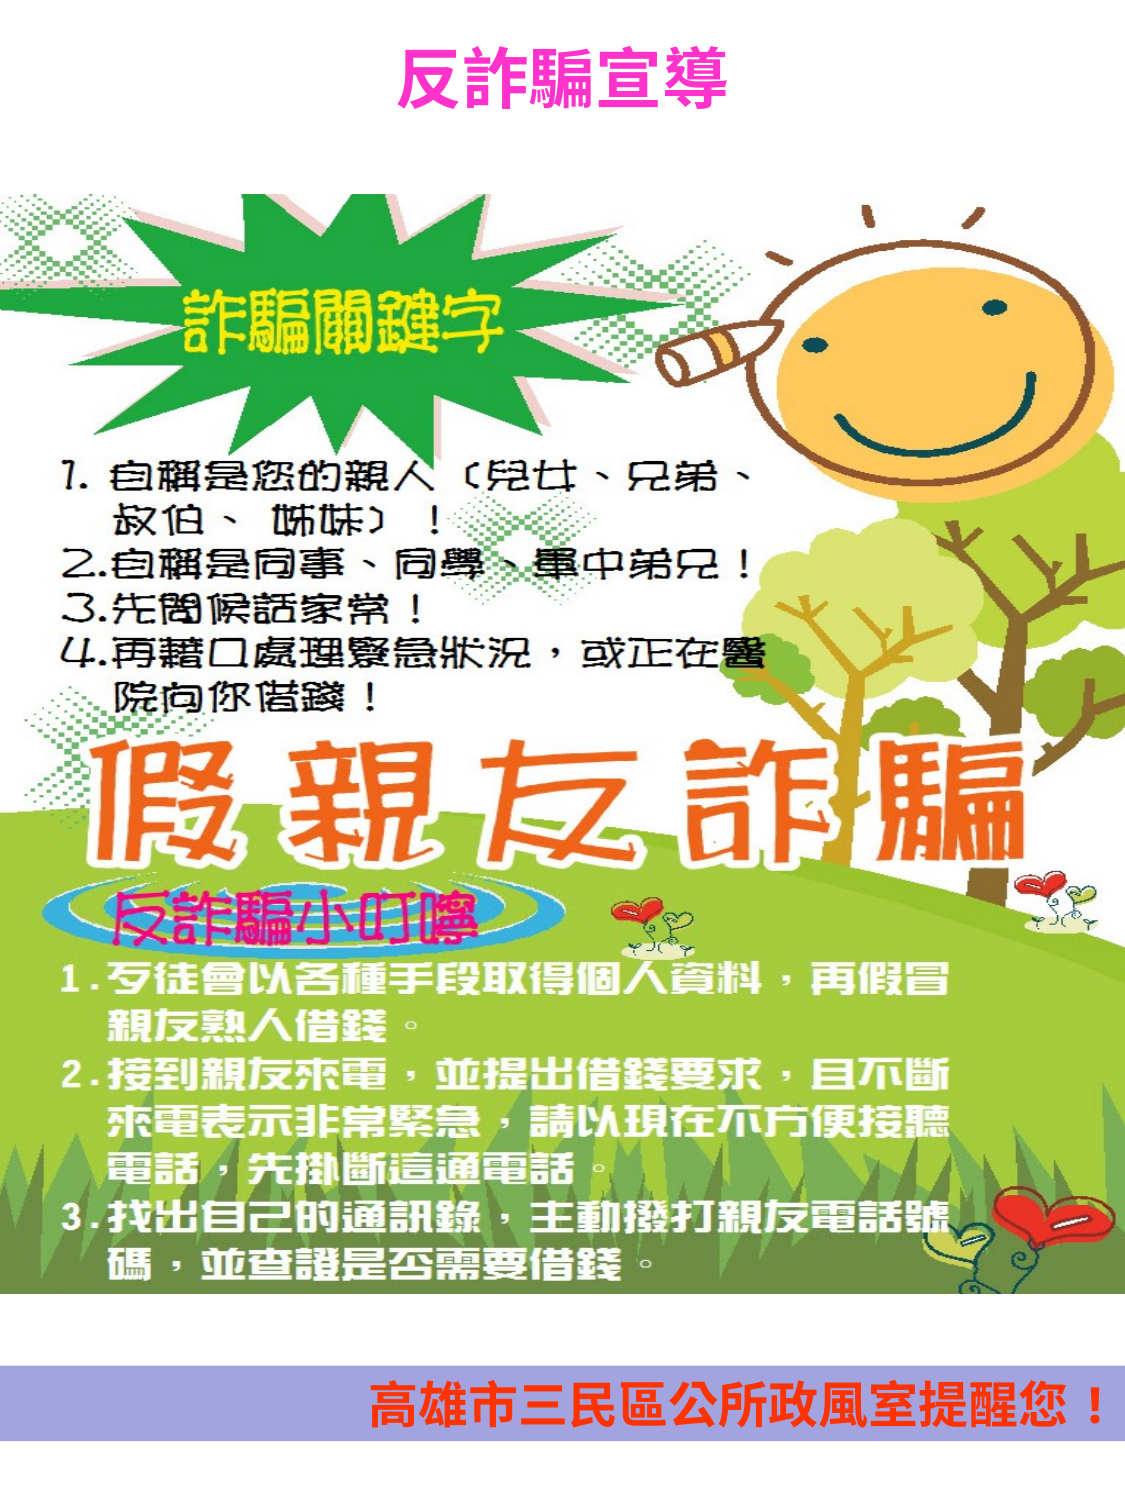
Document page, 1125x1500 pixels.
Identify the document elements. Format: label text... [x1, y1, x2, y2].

text_box 反詐騙宣導 [278, 29, 846, 125]
picture [0, 194, 1125, 1294]
text_box 高雄市三民區公所政風室提醒您! [0, 1365, 1125, 1442]
